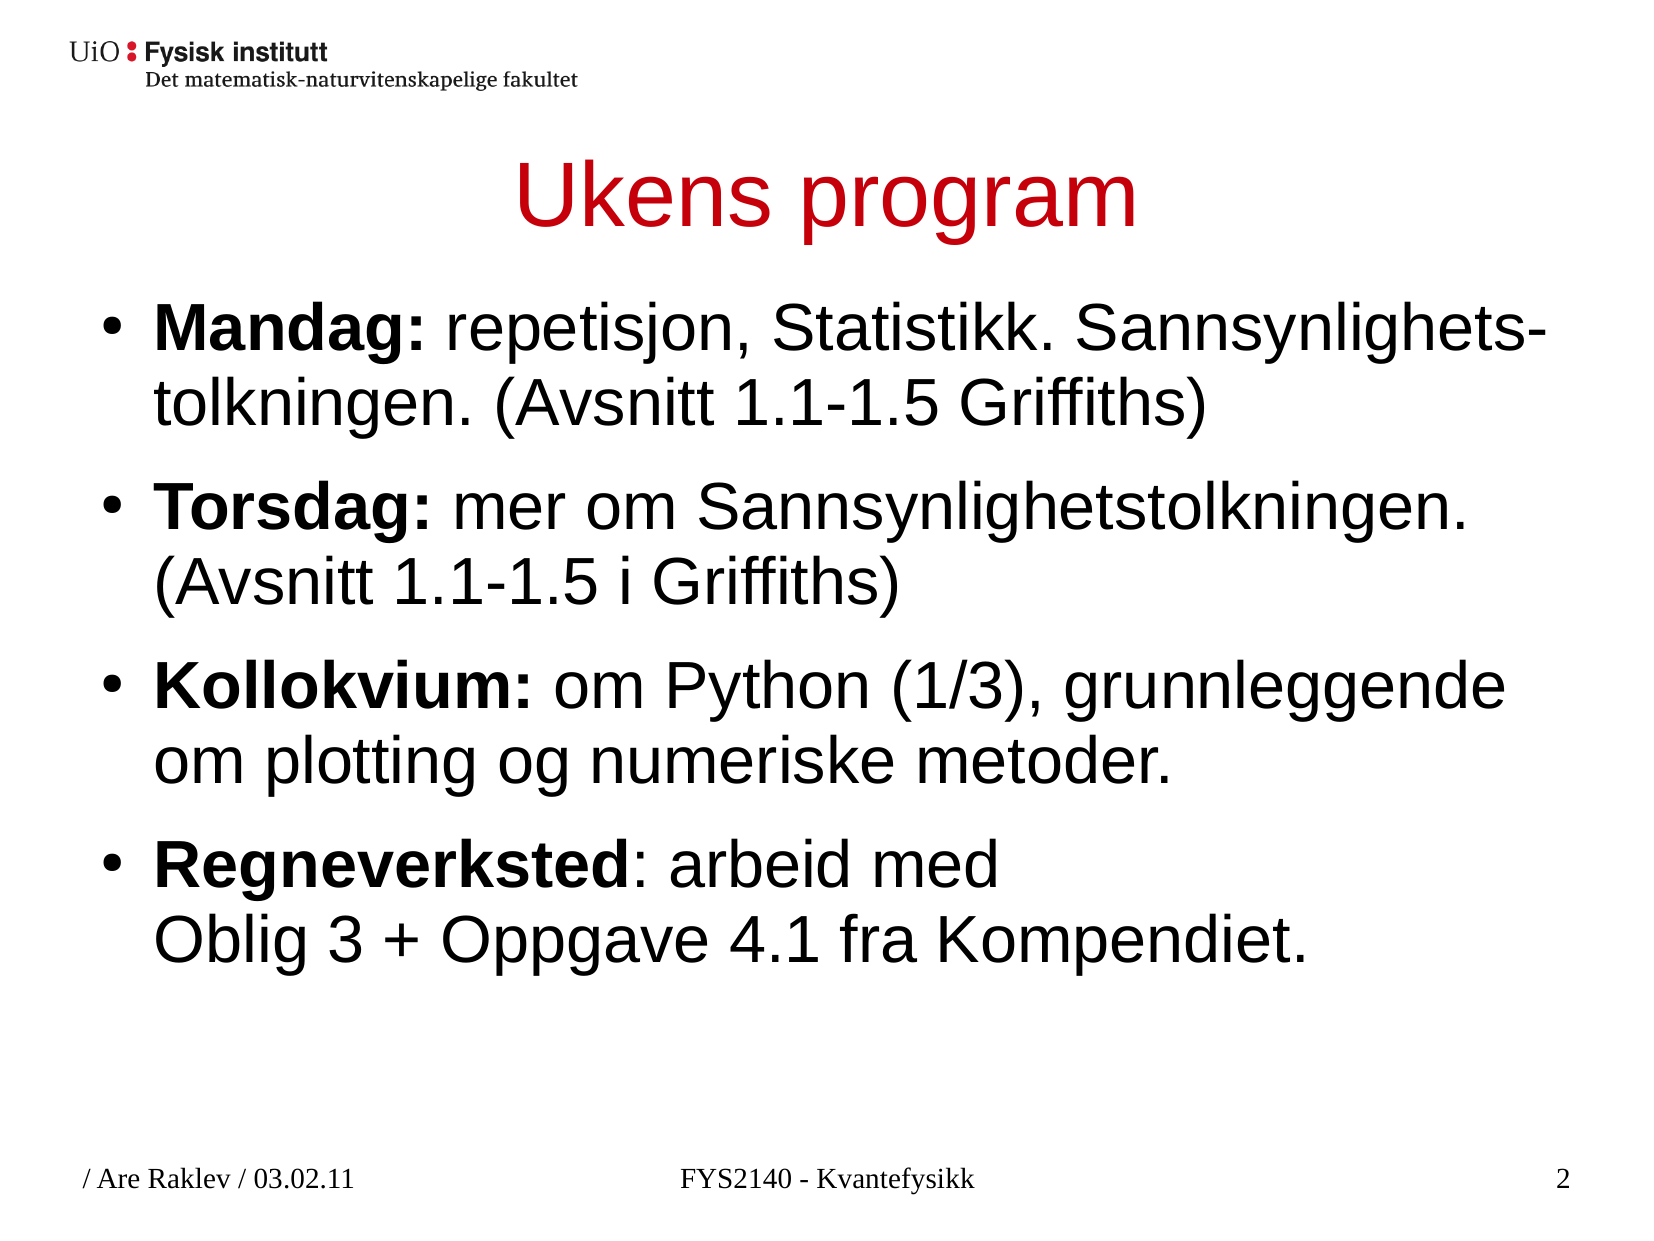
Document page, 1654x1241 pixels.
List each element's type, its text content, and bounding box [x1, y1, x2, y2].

picture [68, 37, 581, 93]
list Mandag: repetisjon, Statistikk. Sannsynlighets-tolkningen. (Avsnitt 1.1-1.5 Griffiths) Torsdag: mer om Sannsynlighetstolkningen. (Avsnitt 1.1-1.5 i Griffiths) Kollokvium: om Python (1/3), grunnleggende om plotting og numeriske metoder. Regneverksted: arbeid med Oblig 3 + Oppgave 4.1 fra Kompendiet. [82, 290, 1576, 1088]
title Ukens program [82, 90, 1571, 290]
